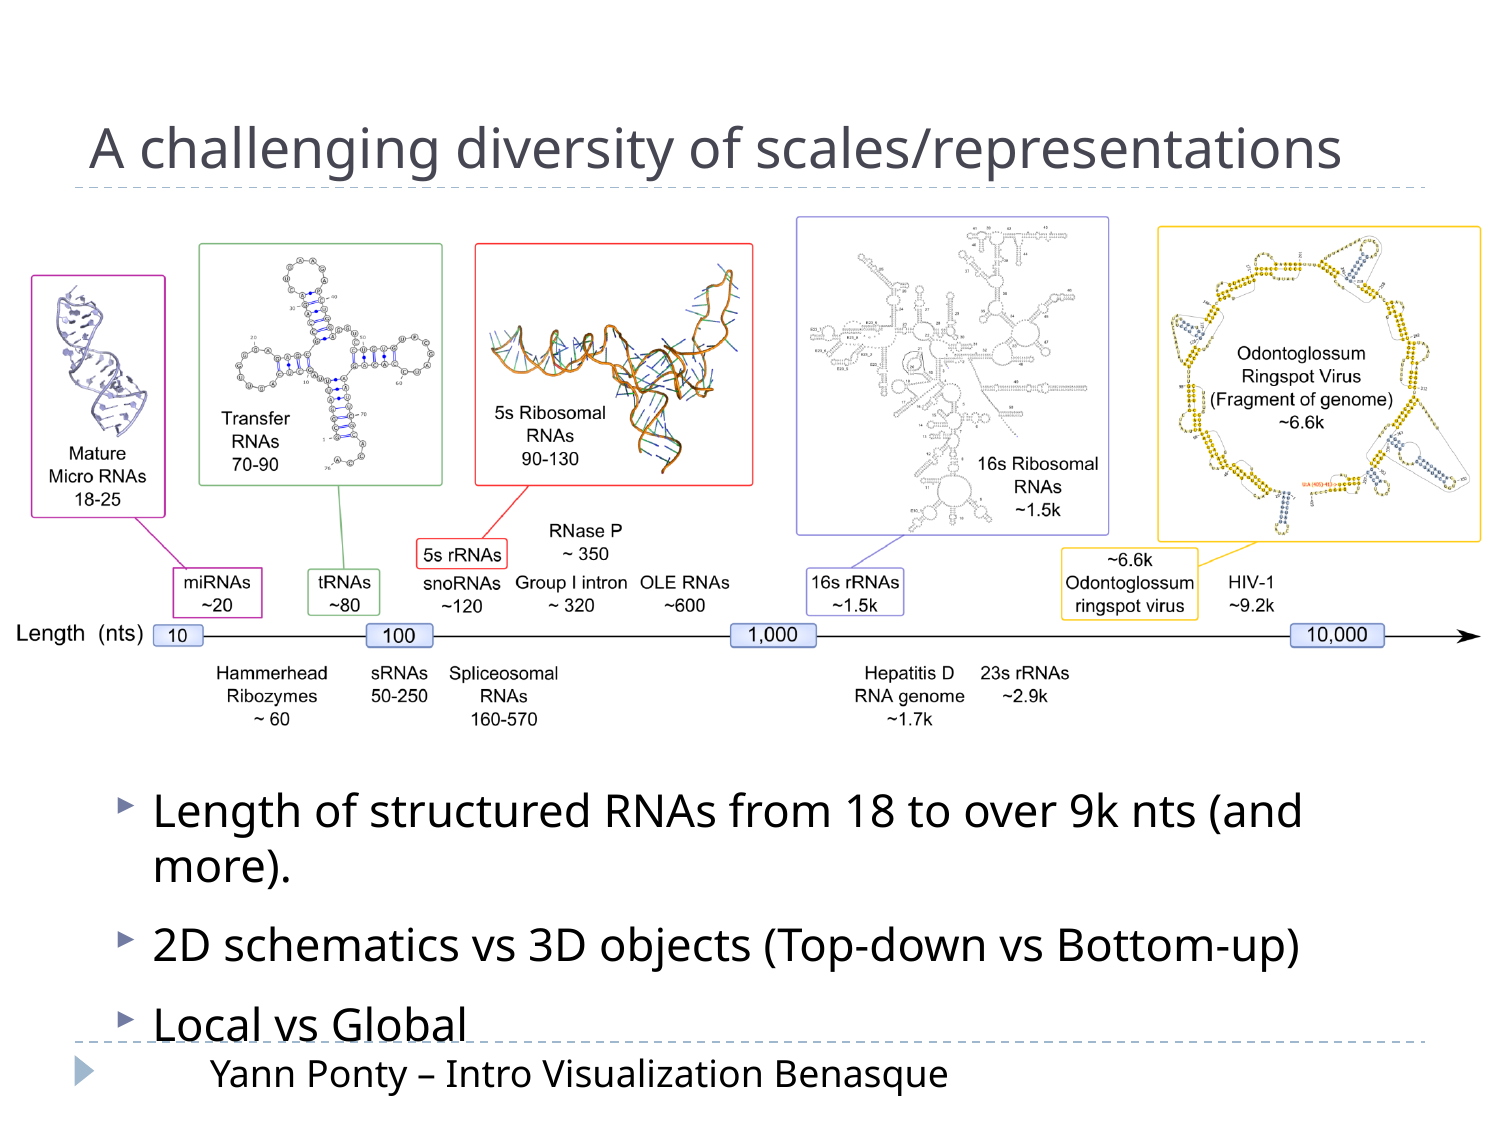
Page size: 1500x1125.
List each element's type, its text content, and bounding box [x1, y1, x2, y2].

title A challenging diversity of scales/representations [75, 92, 1441, 188]
picture [5, 212, 1497, 734]
list Length of structured RNAs from 18 to over 9k nts (and more). 2D schematics vs 3D objects (Top-down vs Bottom-up) Local vs Global [99, 774, 1450, 1063]
